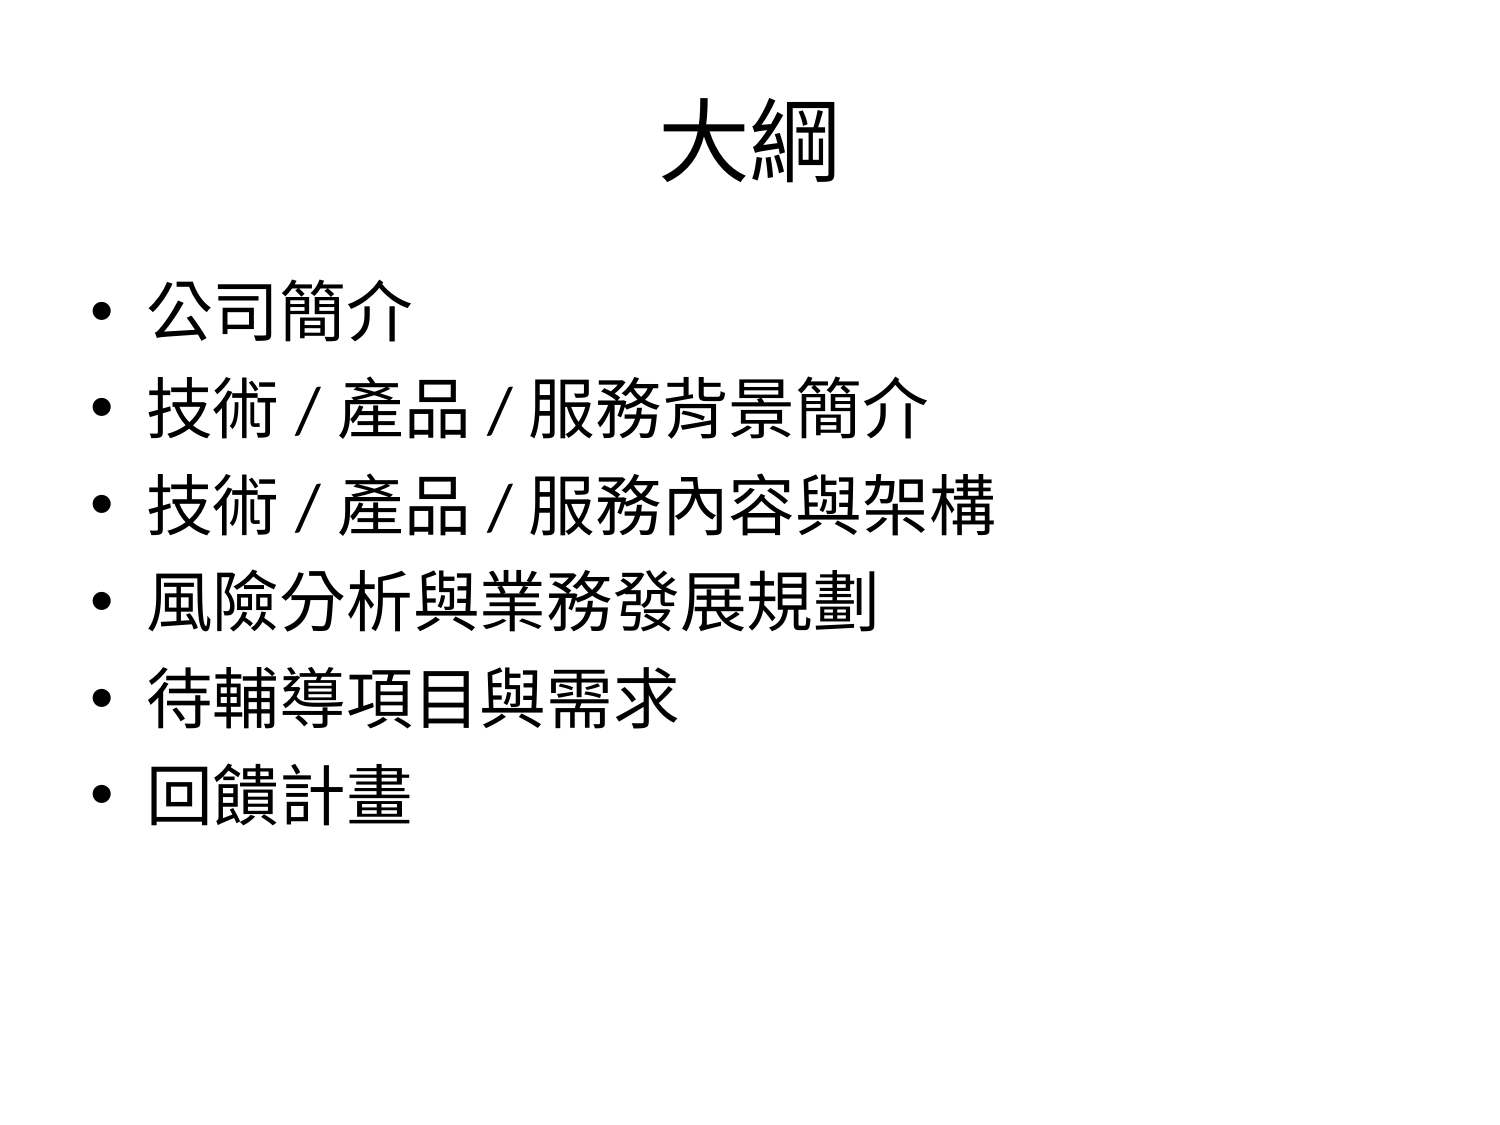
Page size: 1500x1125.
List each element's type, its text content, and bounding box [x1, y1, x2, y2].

list 公司簡介 技術/產品/服務背景簡介 技術/產品/服務內容與架構 風險分析與業務發展規劃 待輔導項目與需求 回饋計畫 [75, 262, 1426, 1005]
title 大綱 [75, 45, 1426, 233]
